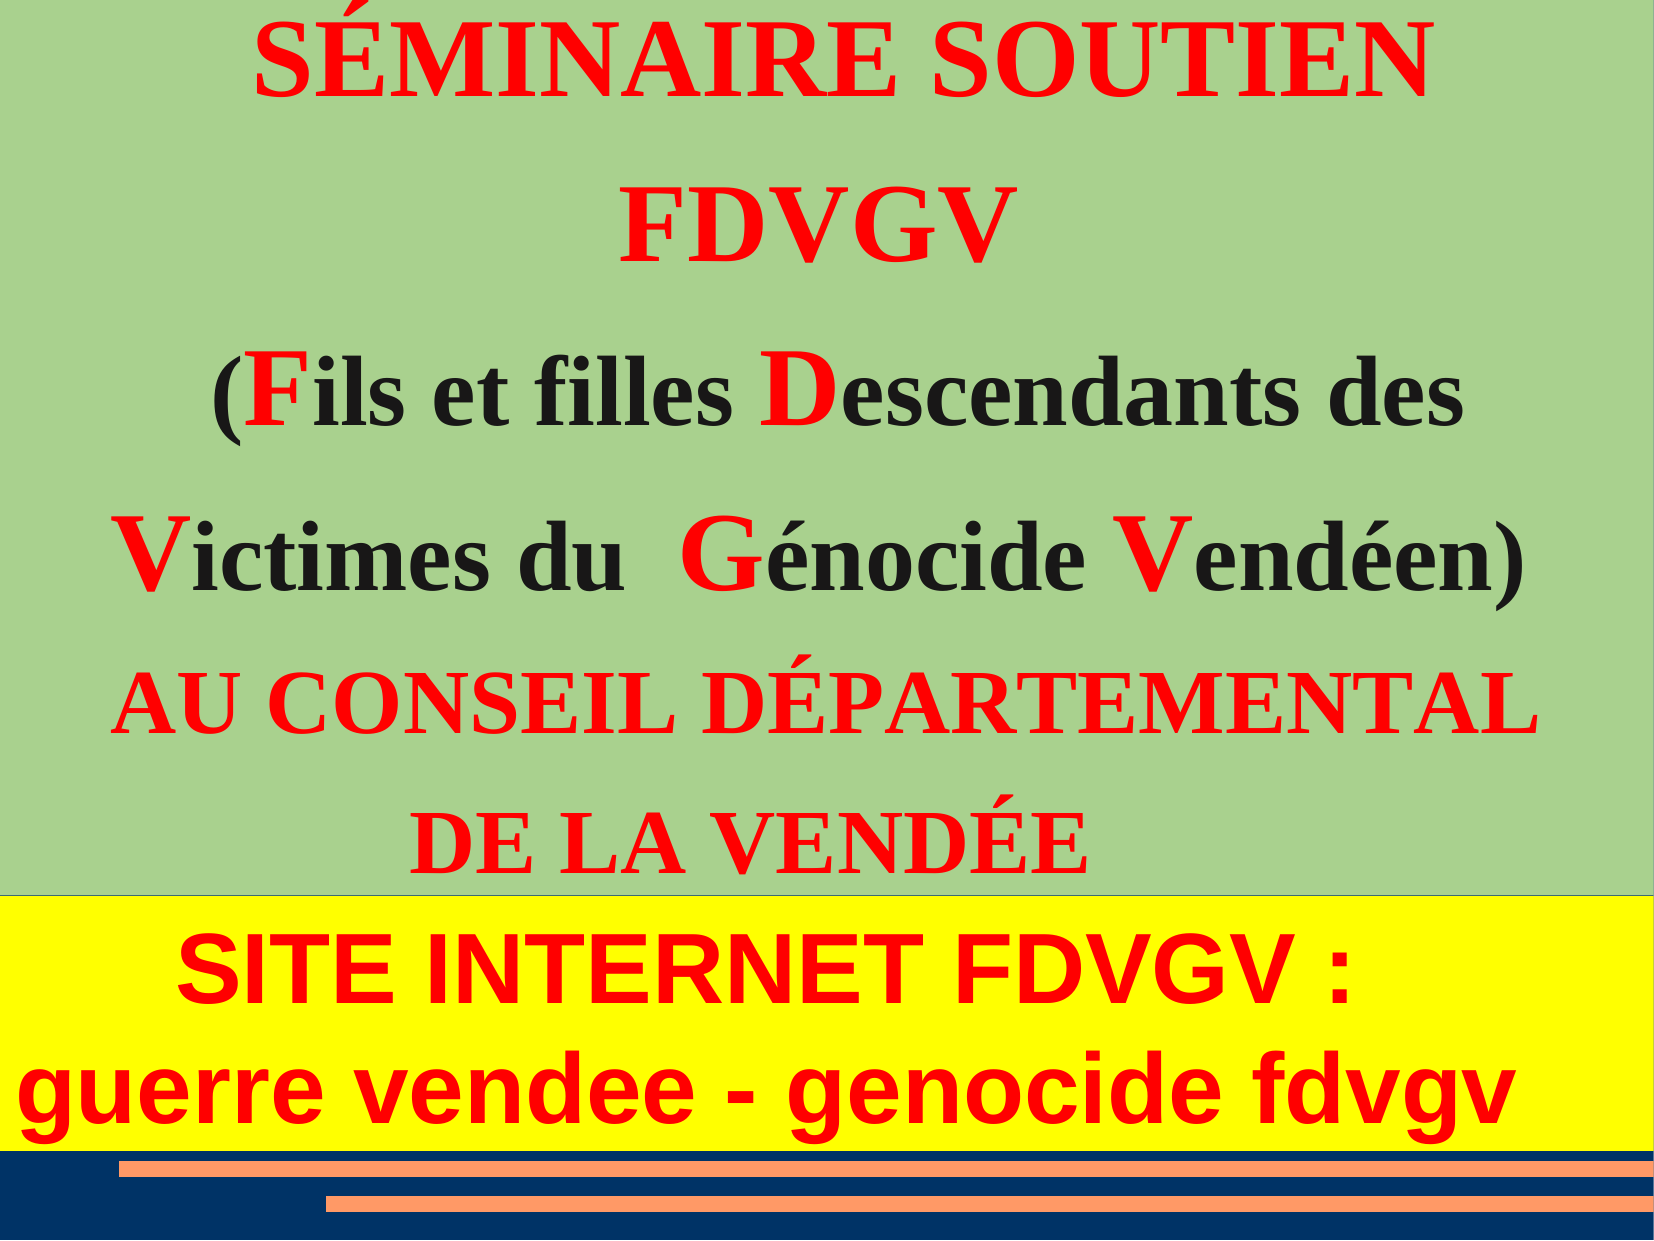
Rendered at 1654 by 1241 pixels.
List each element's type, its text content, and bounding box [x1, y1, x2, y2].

subtitle SÉMINAIRE SOUTIEN FDVGV (Fils et filles Descendants des Victimes du Génocide Vendéen) AU CONSEIL DÉPARTEMENTAL DE LA VENDÉE [0, 0, 1654, 896]
text_box SITE INTERNET FDVGV : guerre vendee - genocide fdvgv [0, 896, 1654, 1151]
